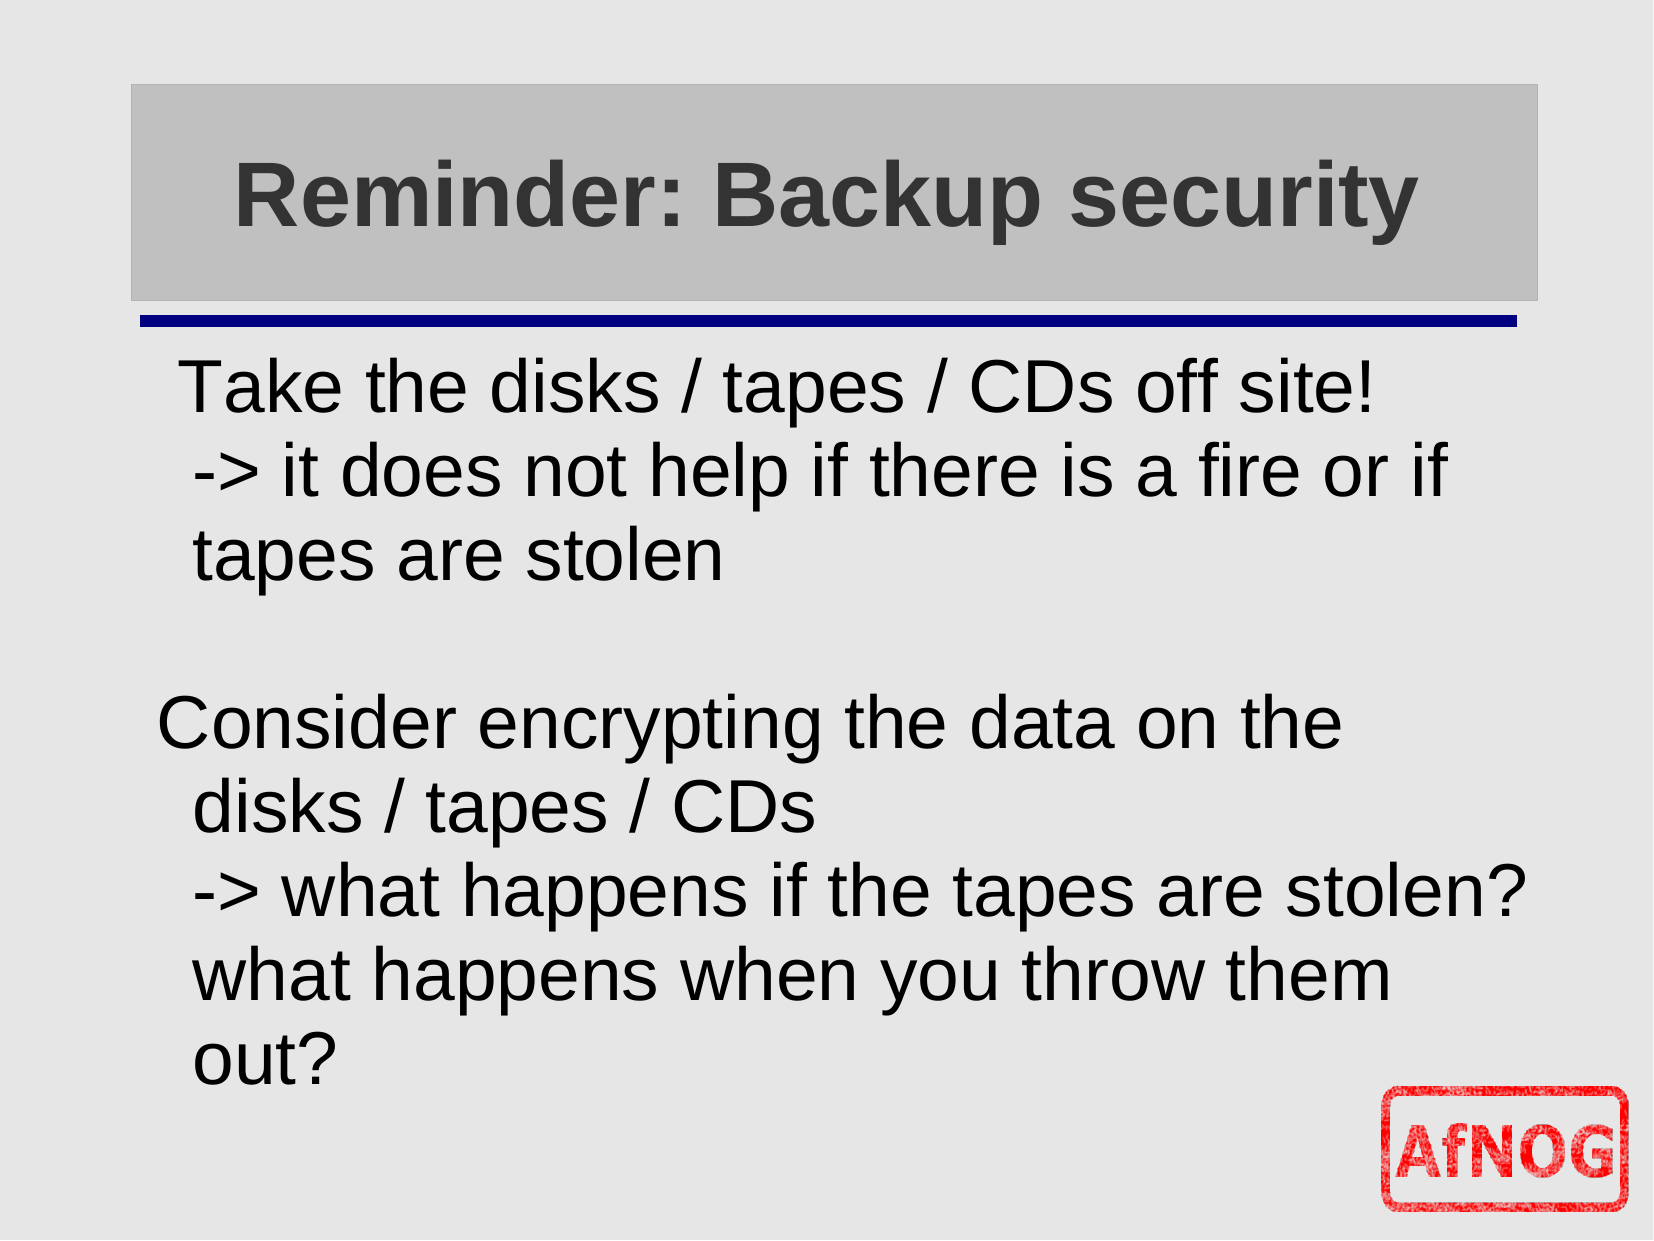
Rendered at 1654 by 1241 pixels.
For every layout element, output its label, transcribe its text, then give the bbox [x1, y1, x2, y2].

picture [1381, 1085, 1629, 1212]
list Take the disks / tapes / CDs off site! -> it does not help if there is a fire or if tapes are stolen Consider encrypting the data on the disks / tapes / CDs -> what happens if the tapes are stolen? what happens when you throw them out? [121, 344, 1534, 1127]
title Reminder: Backup security [121, 91, 1534, 299]
